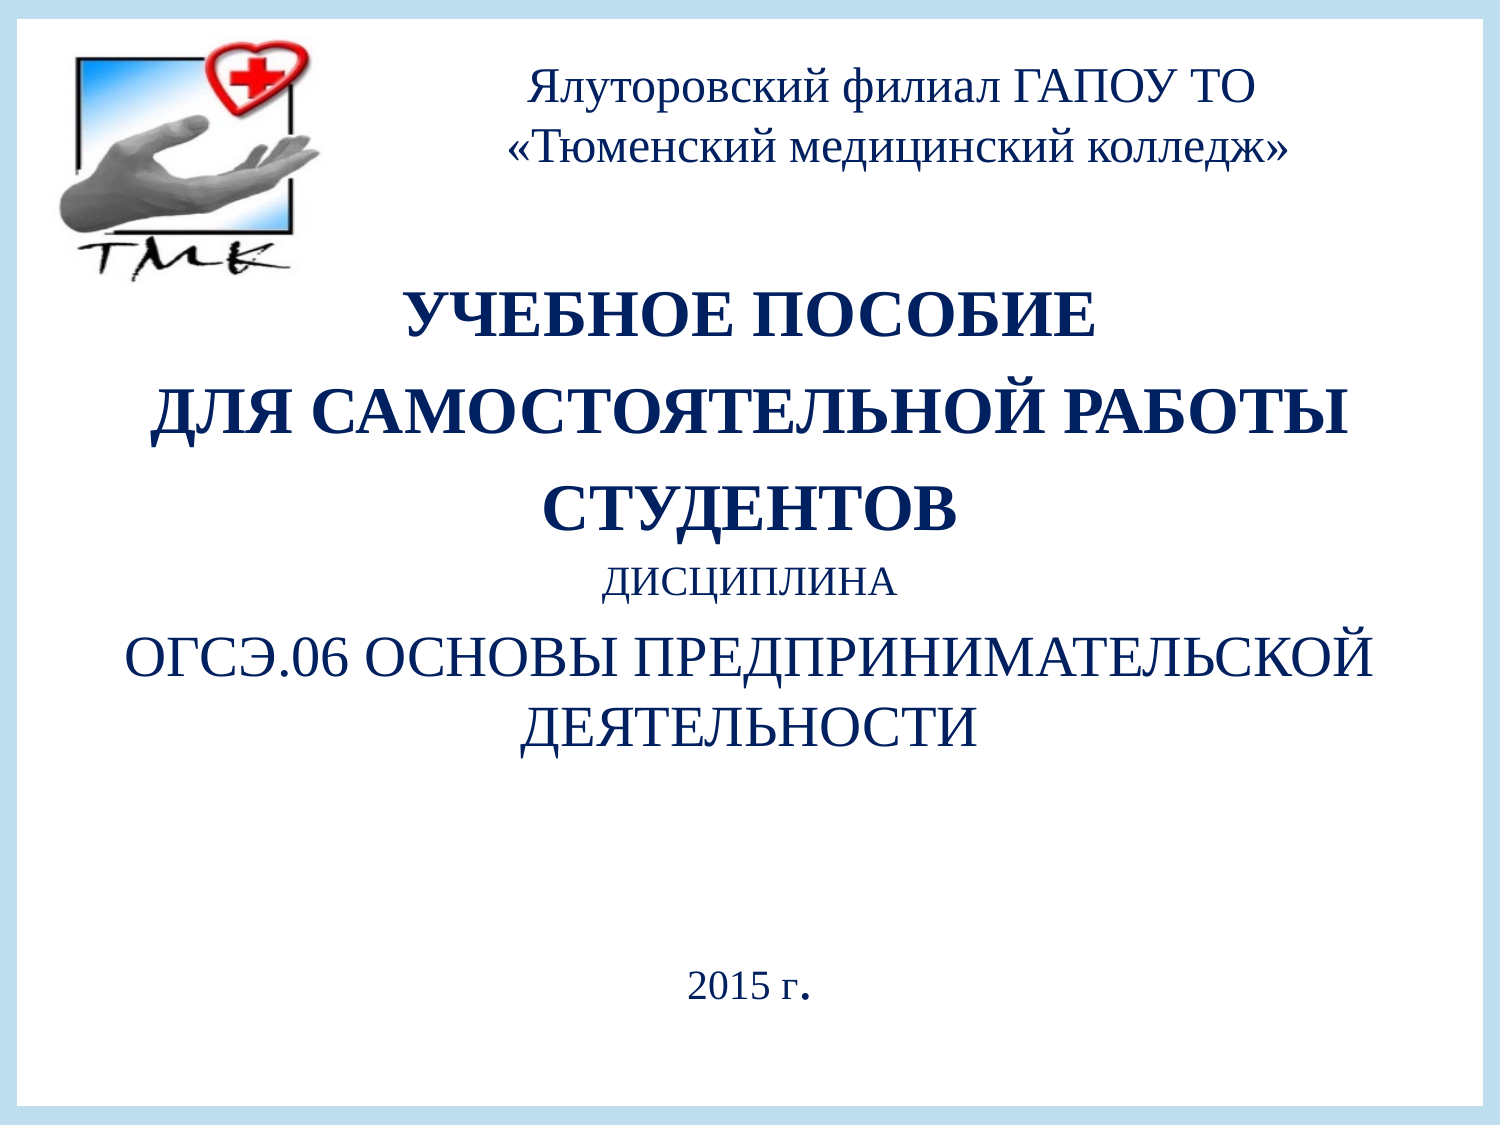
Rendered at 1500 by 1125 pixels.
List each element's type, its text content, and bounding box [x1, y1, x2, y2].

title Ялуторовский филиал ГАПОУ ТО «Тюменский медицинский колледж» [371, 45, 1426, 233]
list УЧЕБНОЕ ПОСОБИЕ ДЛЯ САМОСТОЯТЕЛЬНОЙ РАБОТЫ СТУДЕНТОВ ДИСЦИПЛИНА ОГСЭ.06 ОСНОВЫ ПРЕДПРИНИМАТЕЛЬСКОЙ ДЕЯТЕЛЬНОСТИ 2015 г. [75, 262, 1426, 1083]
picture [17, 19, 1483, 1106]
